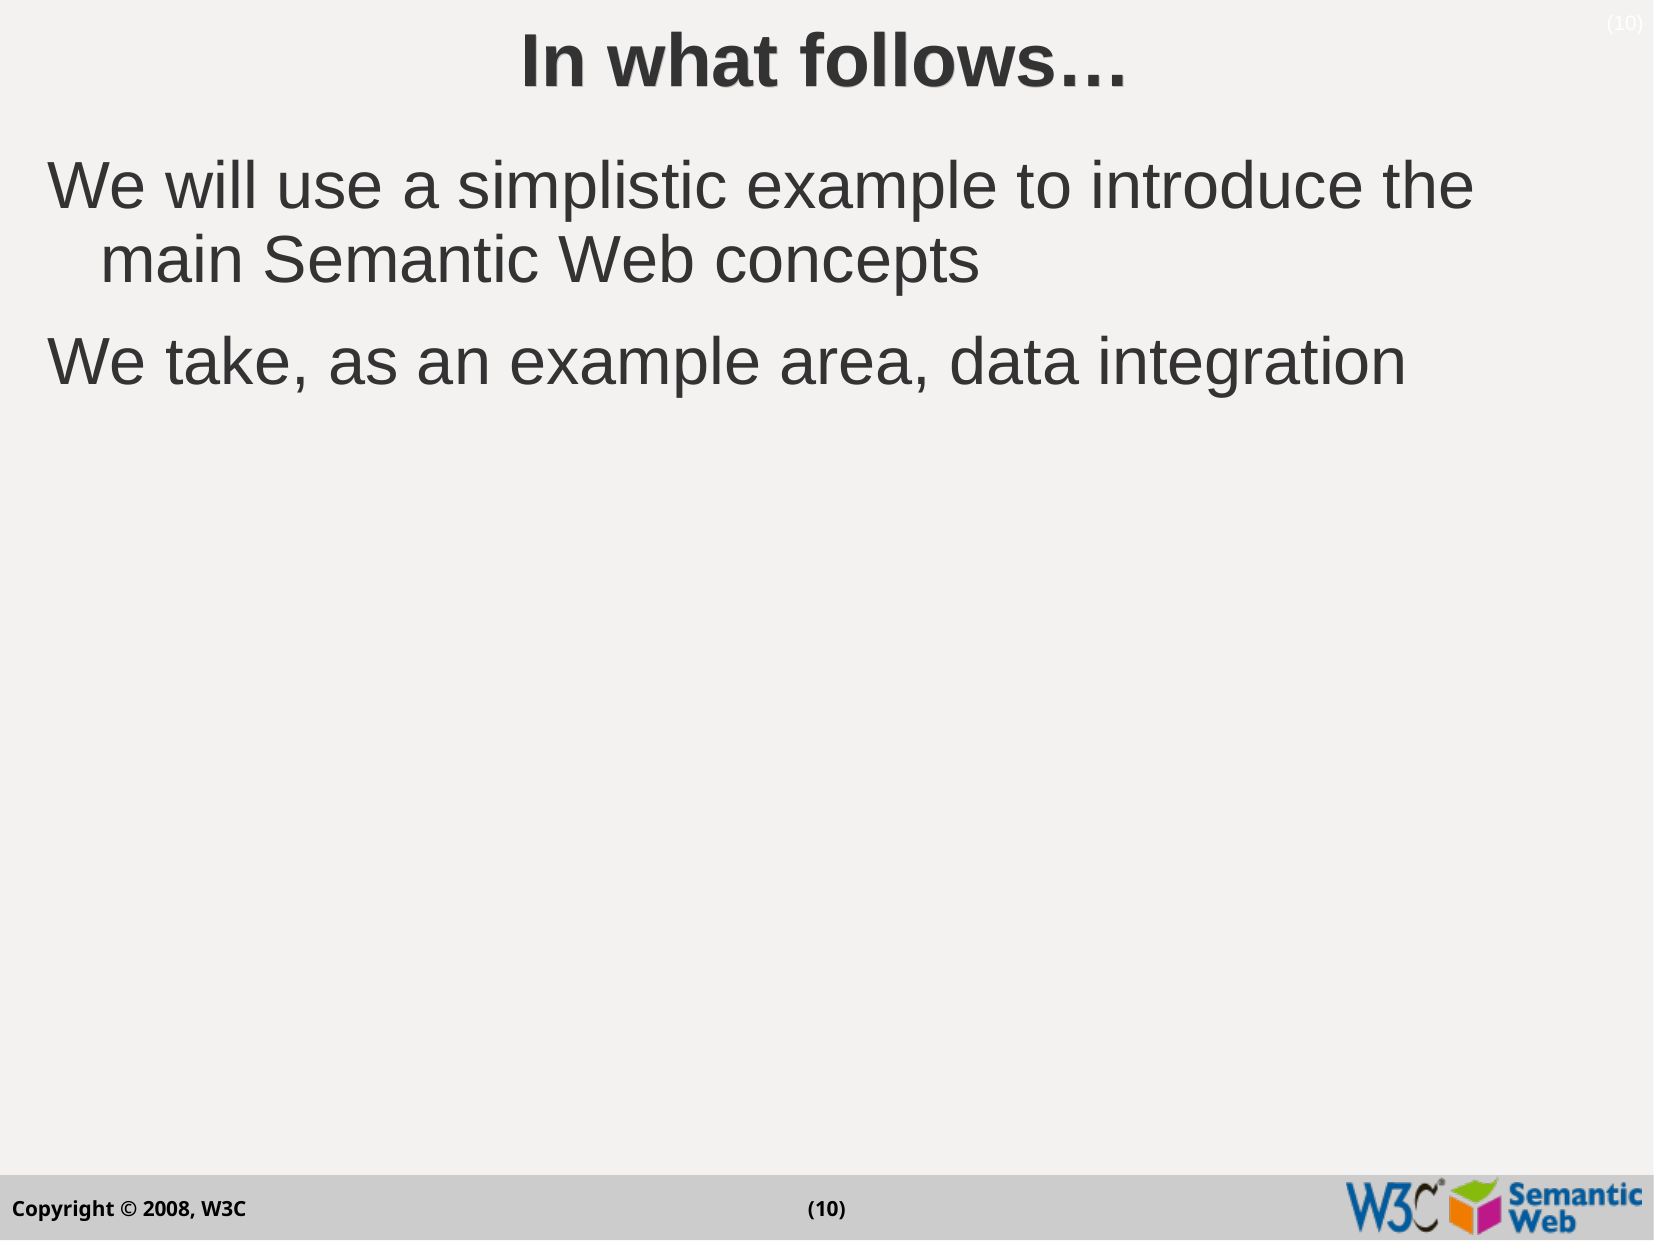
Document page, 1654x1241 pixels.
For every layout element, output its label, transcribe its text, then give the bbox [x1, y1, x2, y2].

list We will use a simplistic example to introduce the main Semantic Web concepts We take, as an example area, data integration [29, 147, 1624, 1134]
picture [1346, 1175, 1642, 1235]
title In what follows… [0, 0, 1654, 119]
